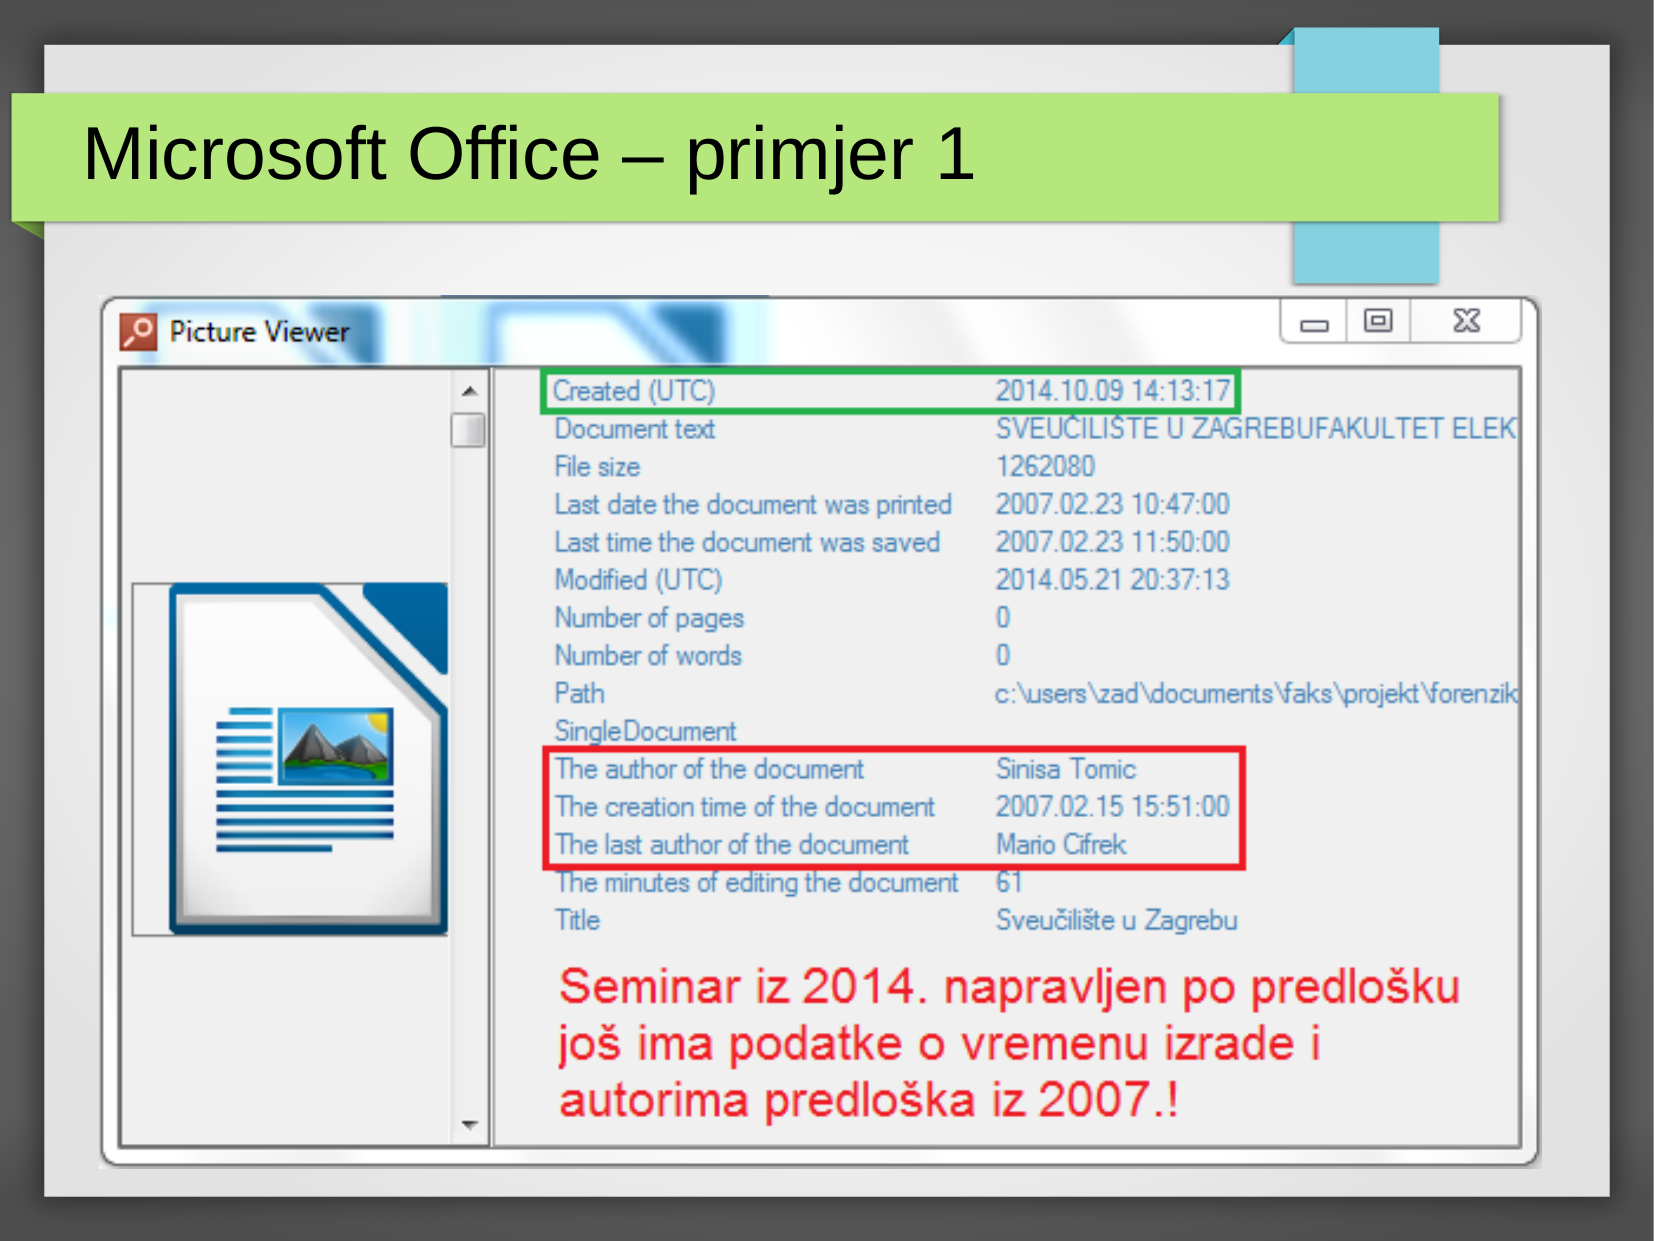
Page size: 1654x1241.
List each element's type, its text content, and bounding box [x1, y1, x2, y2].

title Microsoft Office – primjer 1 [82, 94, 1264, 213]
picture [0, 0, 1654, 1241]
